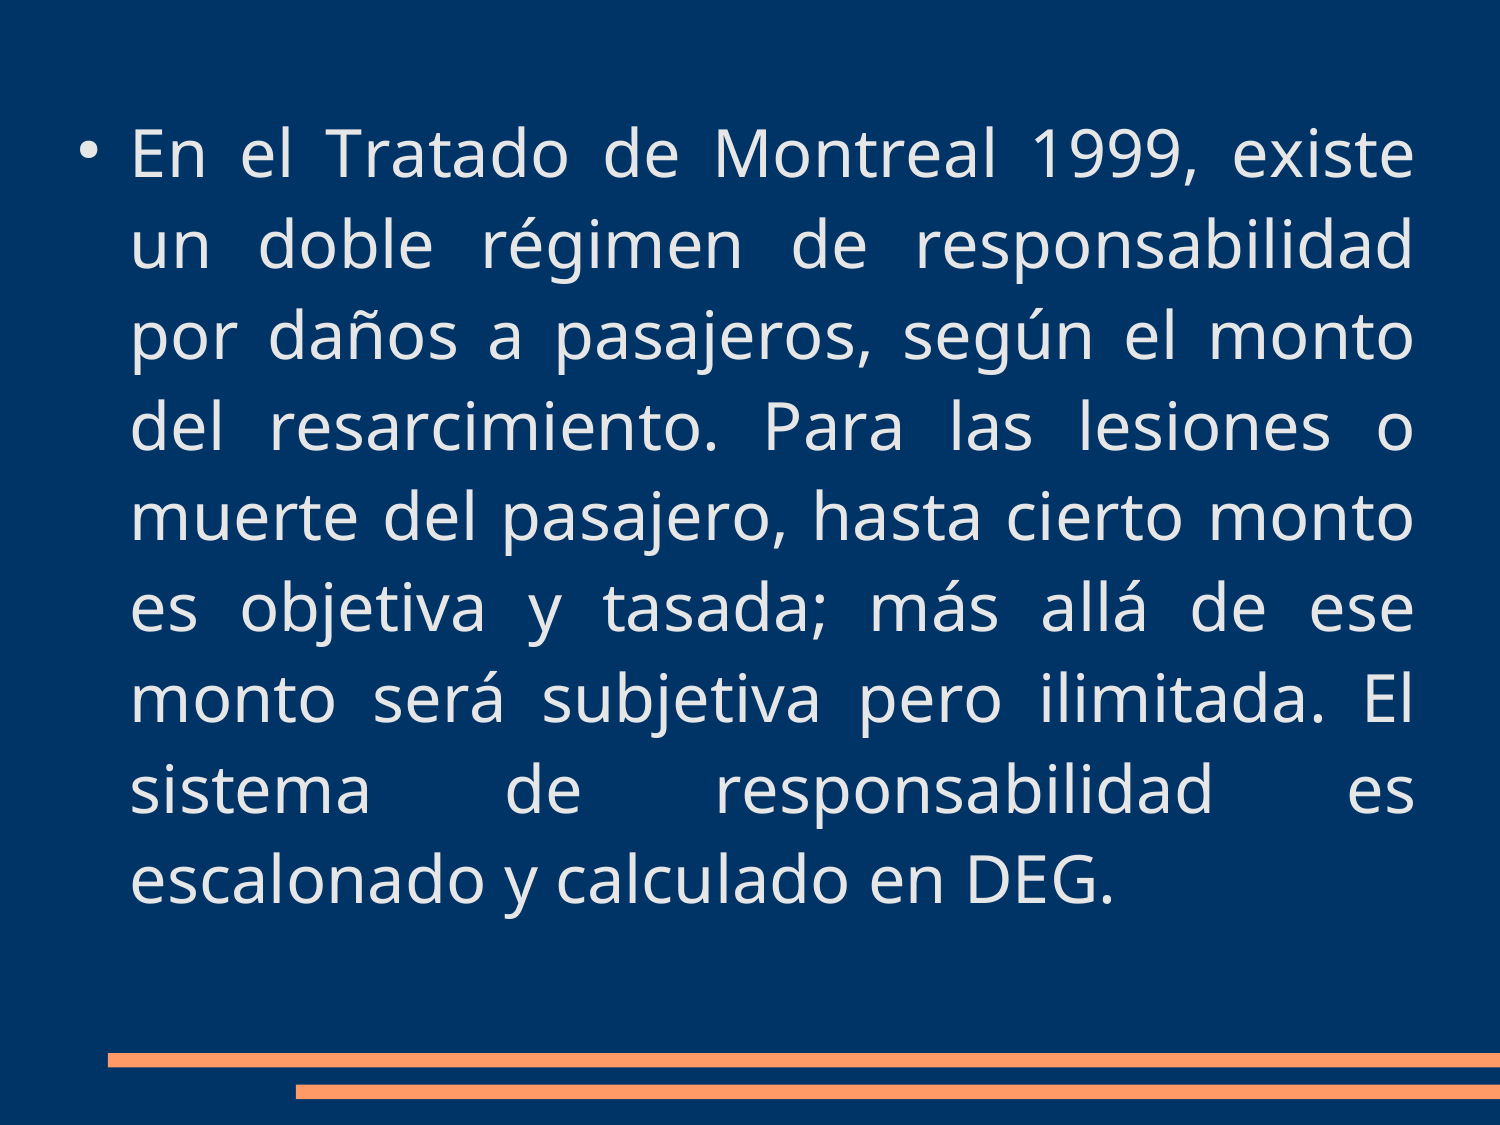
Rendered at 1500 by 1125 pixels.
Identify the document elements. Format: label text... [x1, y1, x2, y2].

list En el Tratado de Montreal 1999, existe un doble régimen de responsabilidad por daños a pasajeros, según el monto del resarcimiento. Para las lesiones o muerte del pasajero, hasta cierto monto es objetiva y tasada; más allá de ese monto será subjetiva pero ilimitada. El sistema de responsabilidad es escalonado y calculado en DEG. [59, 106, 1418, 963]
